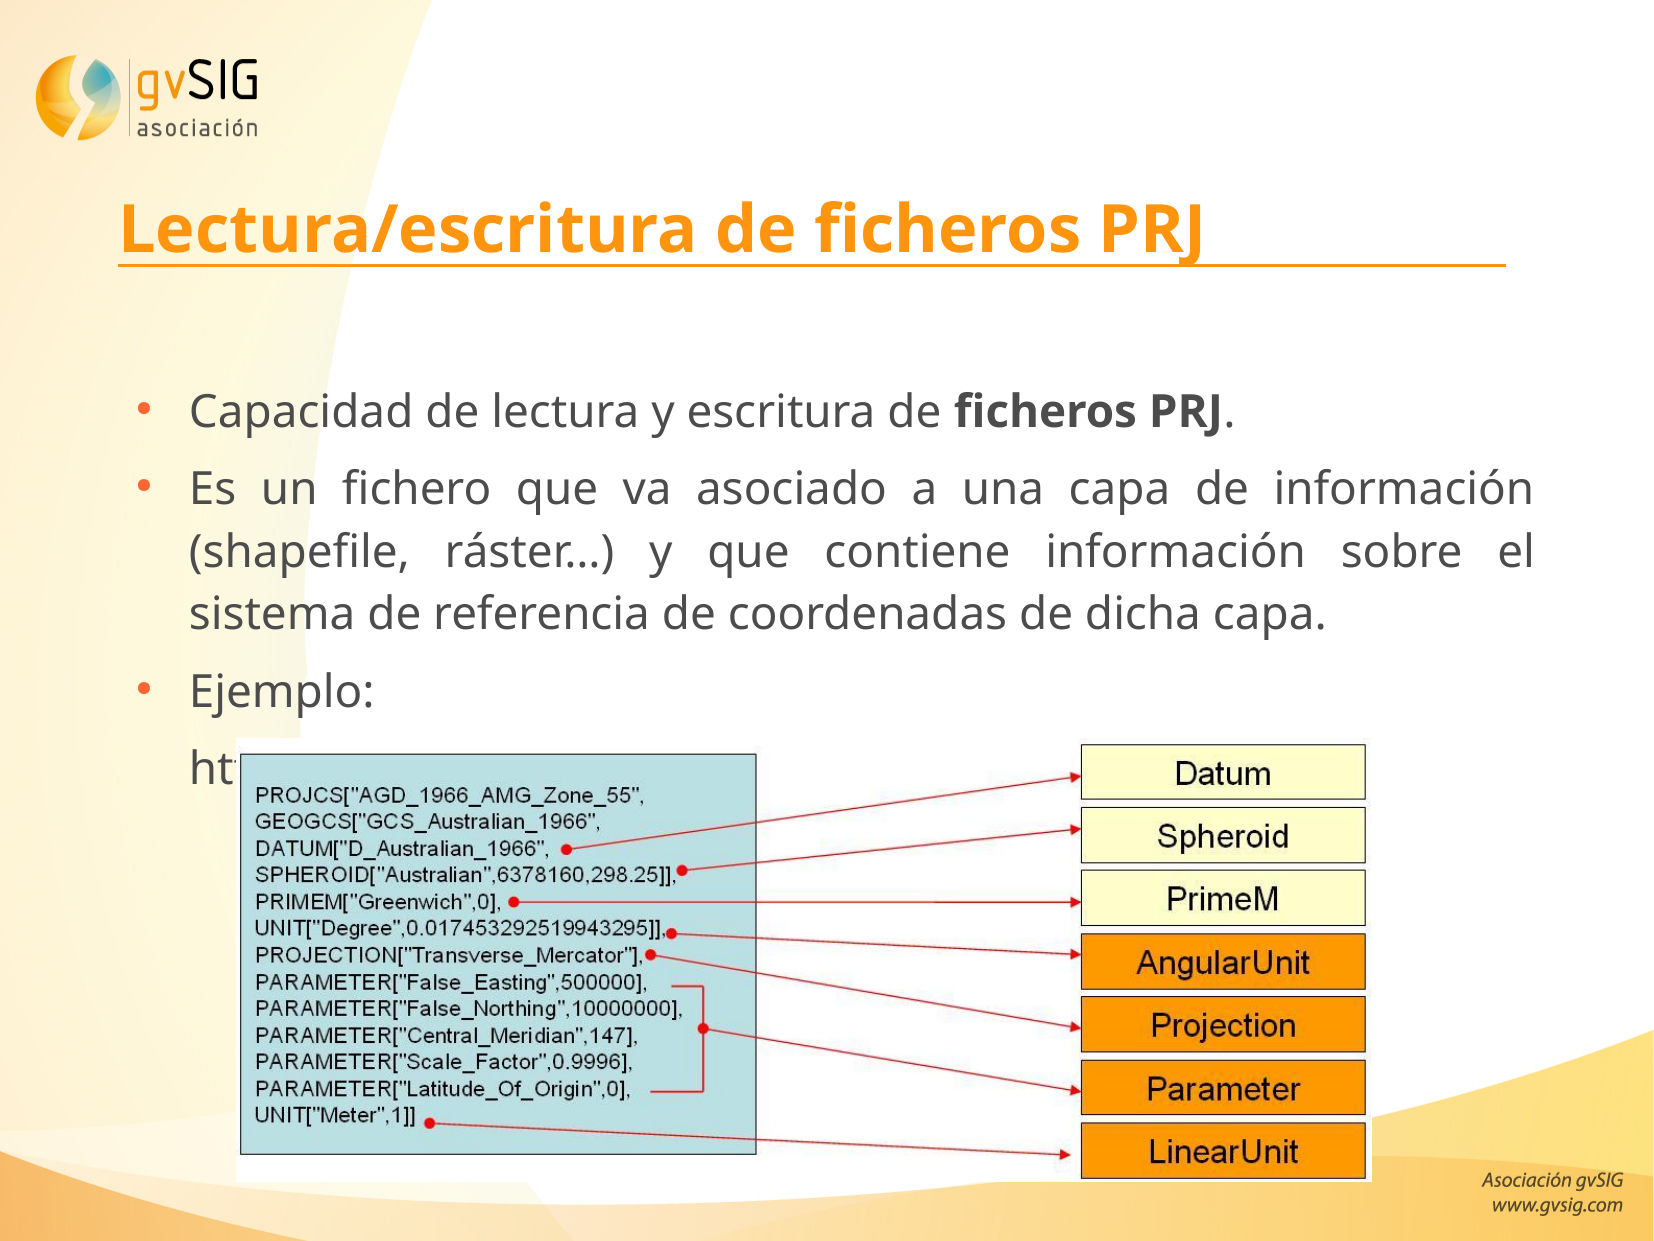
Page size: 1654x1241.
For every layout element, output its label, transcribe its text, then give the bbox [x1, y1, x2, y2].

picture [0, 0, 1654, 1241]
list Capacidad de lectura y escritura de ficheros PRJ. Es un fichero que va asociado a una capa de información (shapefile, ráster…) y que contiene información sobre el sistema de referencia de coordenadas de dicha capa. Ejemplo: https://www.youtube.com/watch?v=QC5YvMWP07M [118, 301, 1536, 735]
title Lectura/escritura de ficheros PRJ [118, 177, 1607, 276]
